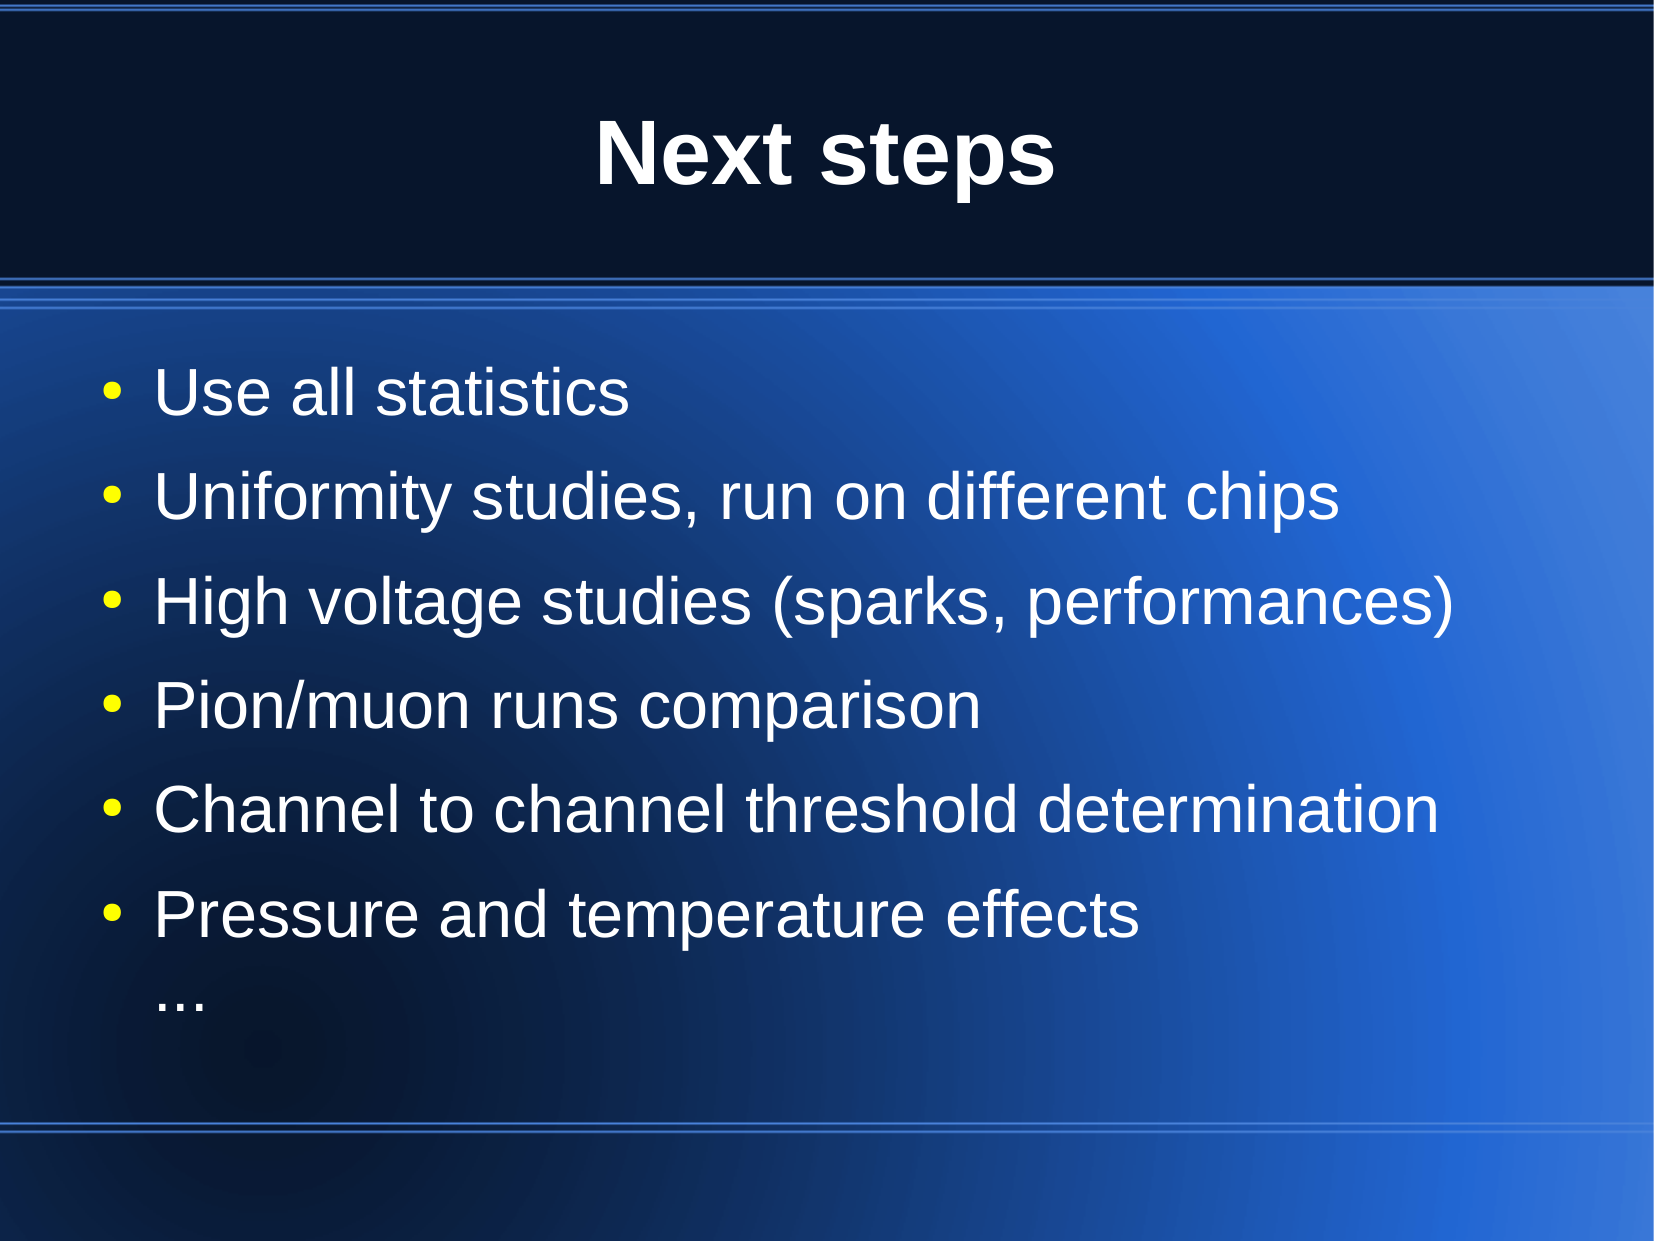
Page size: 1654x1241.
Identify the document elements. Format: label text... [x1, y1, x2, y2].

picture [0, 0, 1654, 1241]
list Use all statistics Uniformity studies, run on different chips High voltage studies (sparks, performances) Pion/muon runs comparison Channel to channel threshold determination Pressure and temperature effects ... [82, 355, 1571, 1159]
title Next steps [82, 56, 1571, 250]
